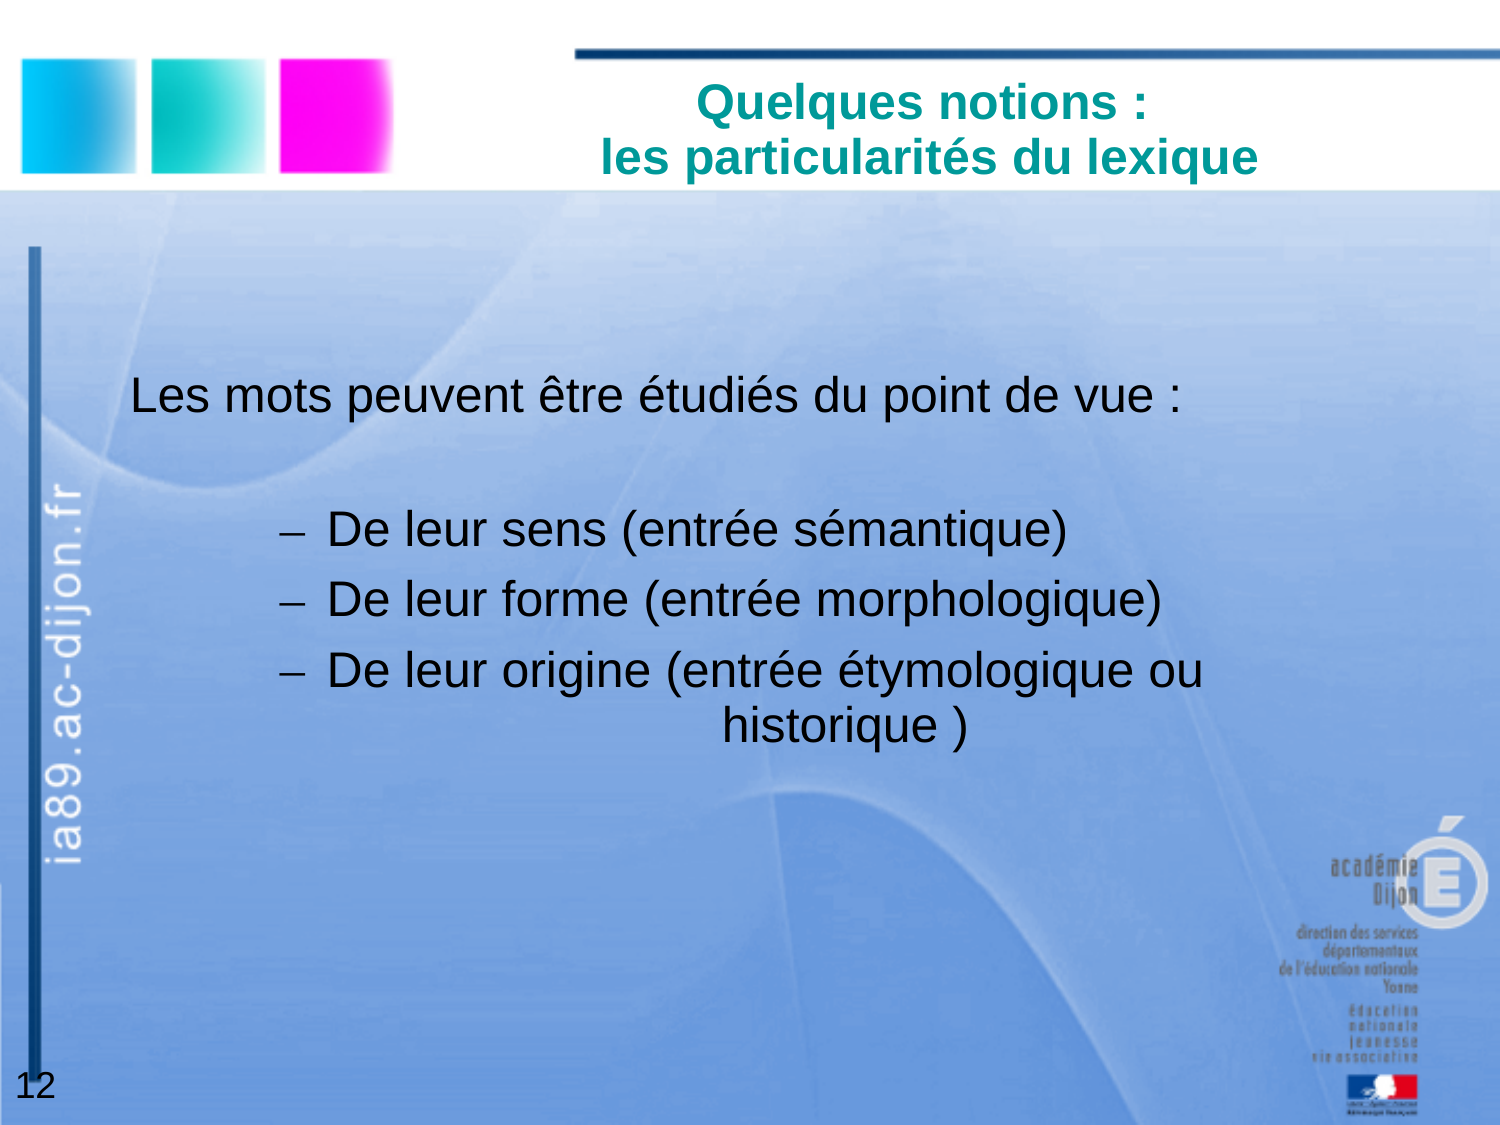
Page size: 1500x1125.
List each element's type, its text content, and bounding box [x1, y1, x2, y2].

picture [0, 0, 1500, 1125]
text_box <numéro> [0, 1053, 657, 1125]
list Les mots peuvent être étudiés du point de vue : De leur sens (entrée sémantique) De leur forme (entrée morphologique) De leur origine (entrée étymologique ou historique ) [114, 295, 1418, 963]
title Quelques notions : les particularités du lexique [413, 59, 1447, 201]
